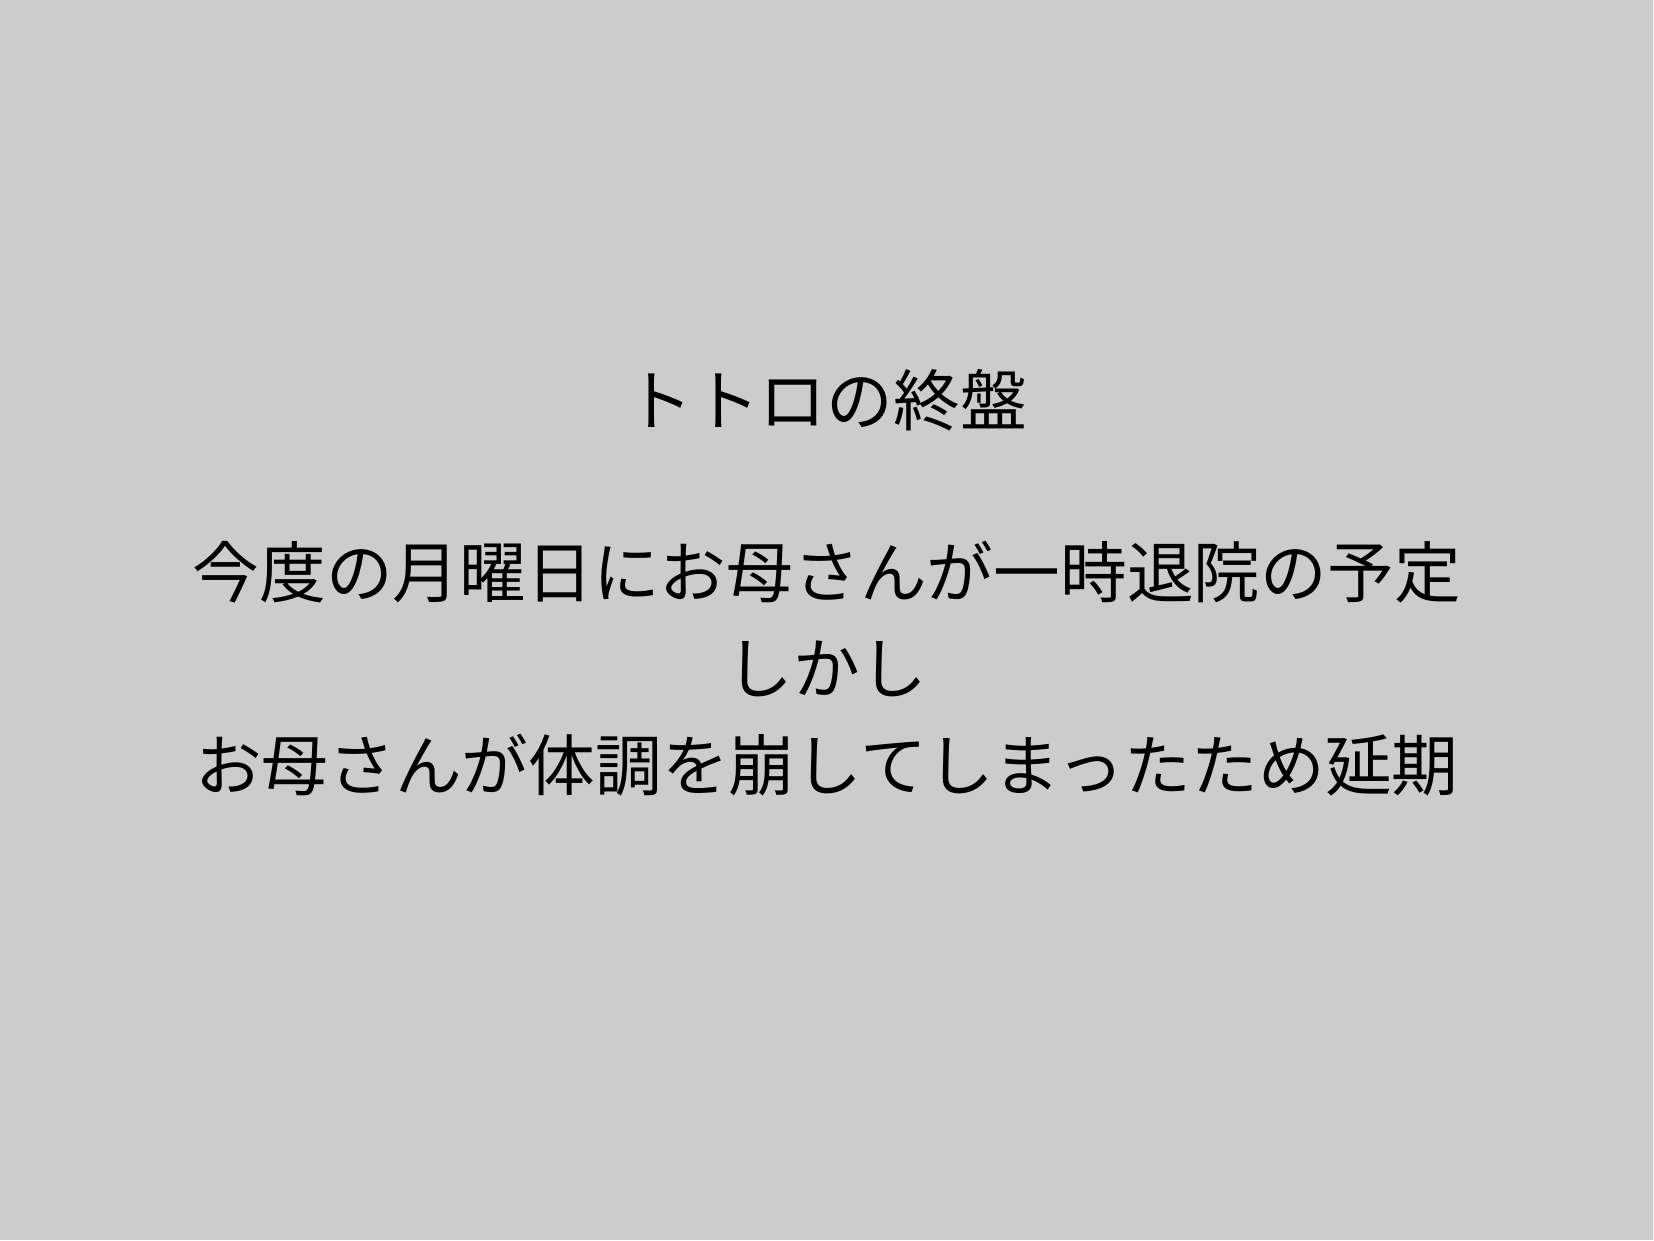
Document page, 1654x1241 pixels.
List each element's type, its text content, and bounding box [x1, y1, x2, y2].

subtitle トトロの終盤 今度の月曜日にお母さんが一時退院の予定 しかし お母さんが体調を崩してしまったため延期 [82, 56, 1571, 1102]
